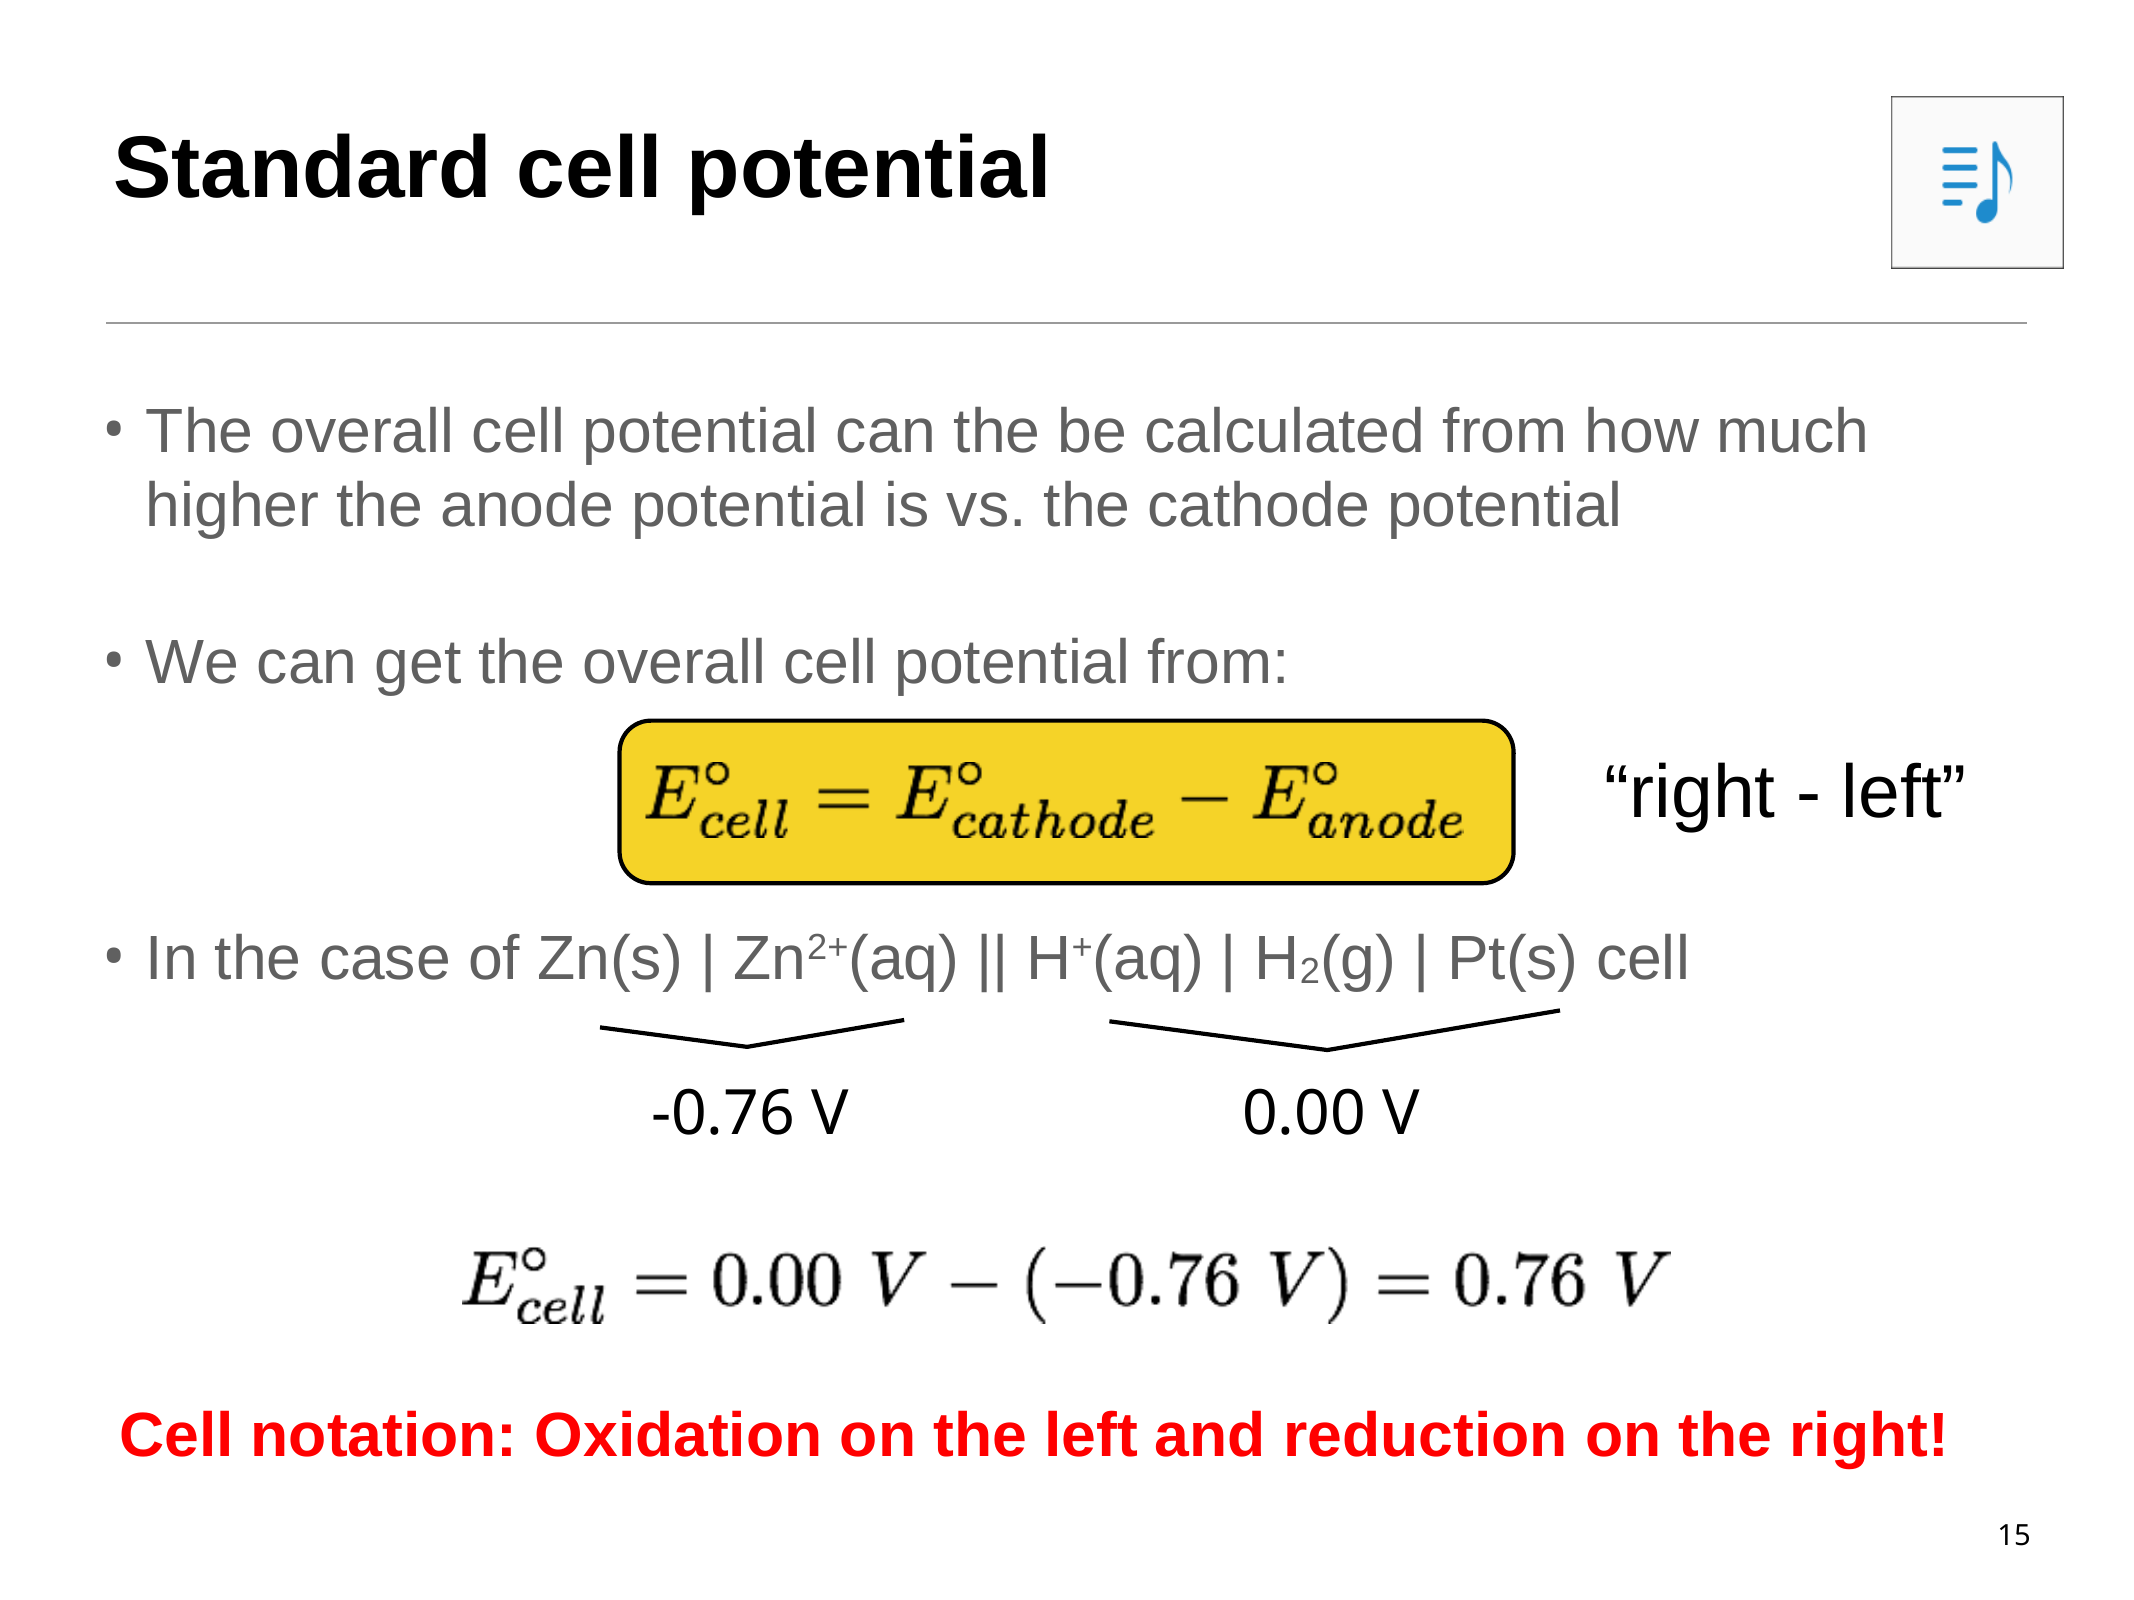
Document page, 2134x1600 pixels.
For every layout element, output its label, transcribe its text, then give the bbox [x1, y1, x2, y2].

title Standard cell potential [105, 75, 1122, 224]
text_box “right - left” [1590, 735, 2071, 840]
text_box [1890, 94, 2066, 271]
text_box We can get the overall cell potential from: [93, 612, 2040, 741]
picture [462, 1246, 1671, 1324]
picture [644, 762, 1464, 838]
text_box In the case of Zn(s) | Zn2+(aq) || H+(aq) | H2(g) | Pt(s) cell [93, 908, 2040, 1094]
text_box Cell notation: Oxidation on the left and reduction on the right! [67, 1385, 2093, 1522]
text_box [619, 741, 1514, 884]
text_box 0.00 V [1233, 1063, 1429, 1156]
text_box -0.76 V [642, 1063, 858, 1156]
list The overall cell potential can the be calculated from how much higher the anode potential is vs. the cathode potential [93, 381, 2040, 612]
